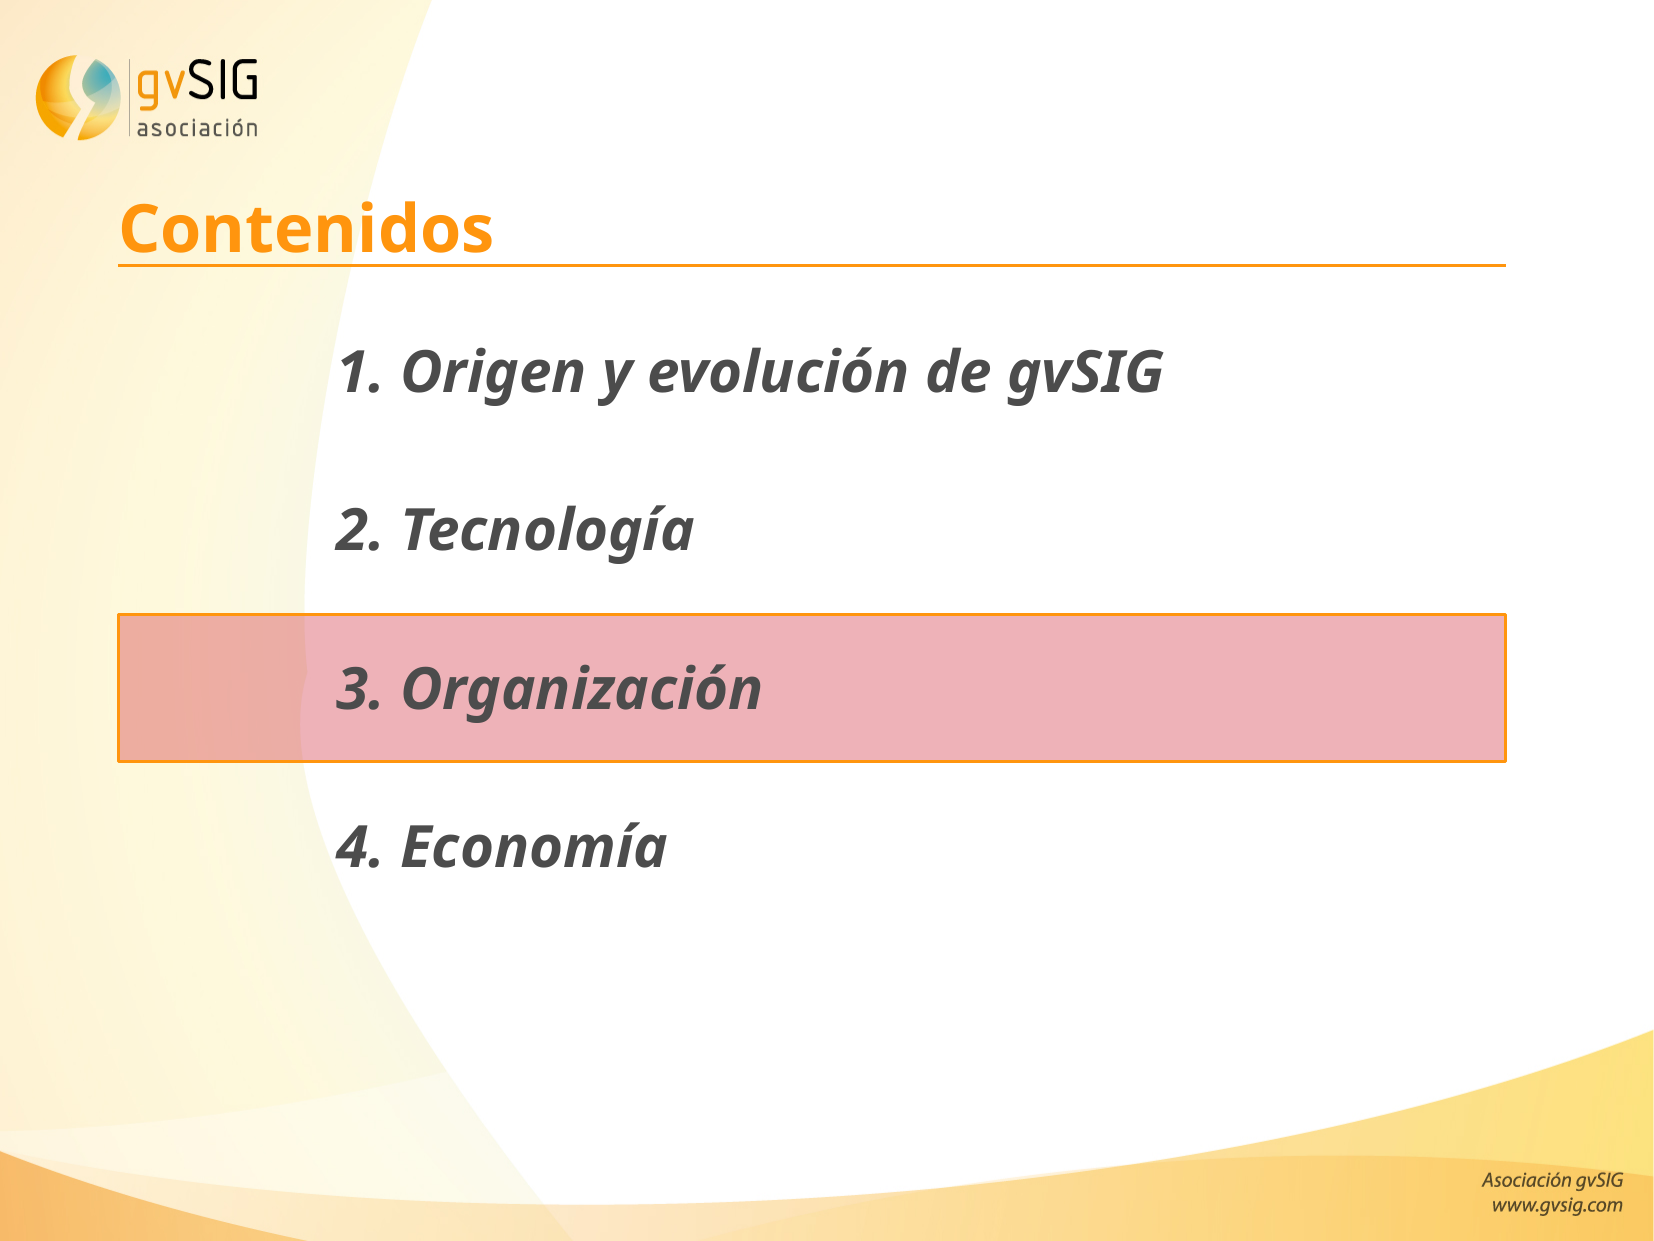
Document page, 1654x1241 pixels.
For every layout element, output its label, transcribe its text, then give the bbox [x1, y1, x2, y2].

title Contenidos [118, 177, 1607, 276]
text_box [1300, 614, 1506, 762]
picture [0, 0, 1654, 1241]
text_box [118, 614, 336, 762]
title 1. Origen y evolución de gvSIG 2. Tecnología 3. Organización 4. Economía [336, 381, 1300, 992]
